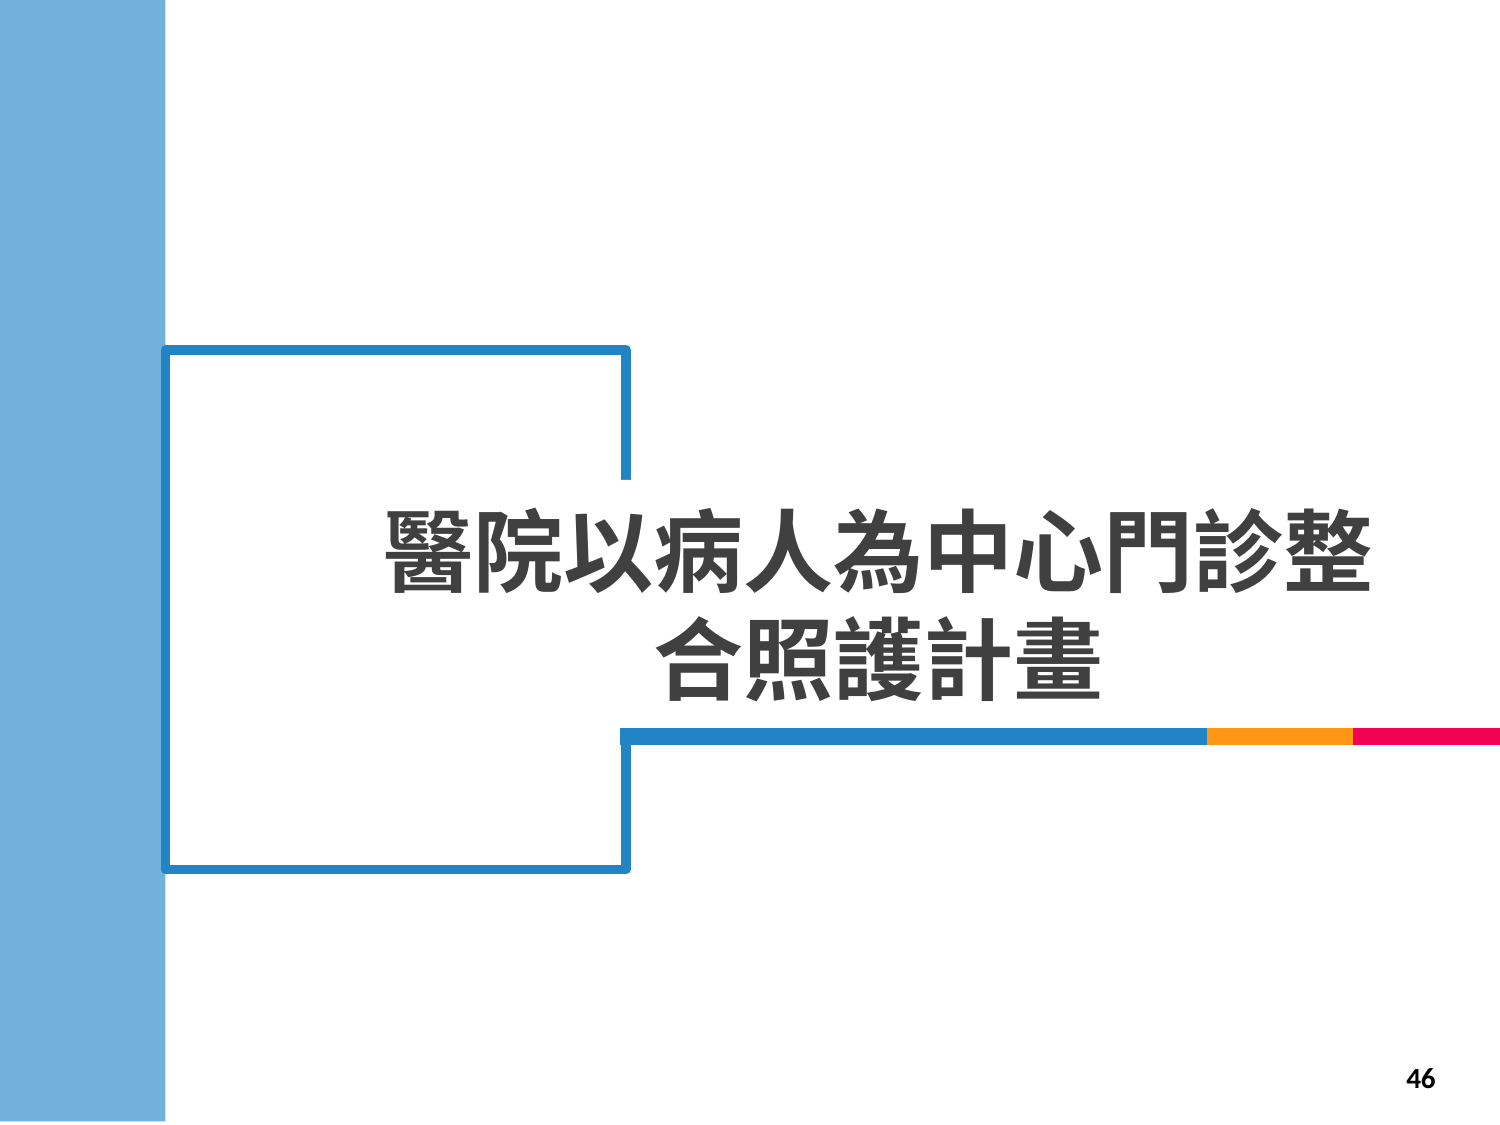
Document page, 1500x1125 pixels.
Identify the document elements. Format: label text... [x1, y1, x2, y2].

text_box [0, 0, 165, 1121]
text_box <編號> [1391, 1043, 1482, 1113]
list 醫院以病人為中心門診整合照護計畫 [348, 479, 1409, 728]
